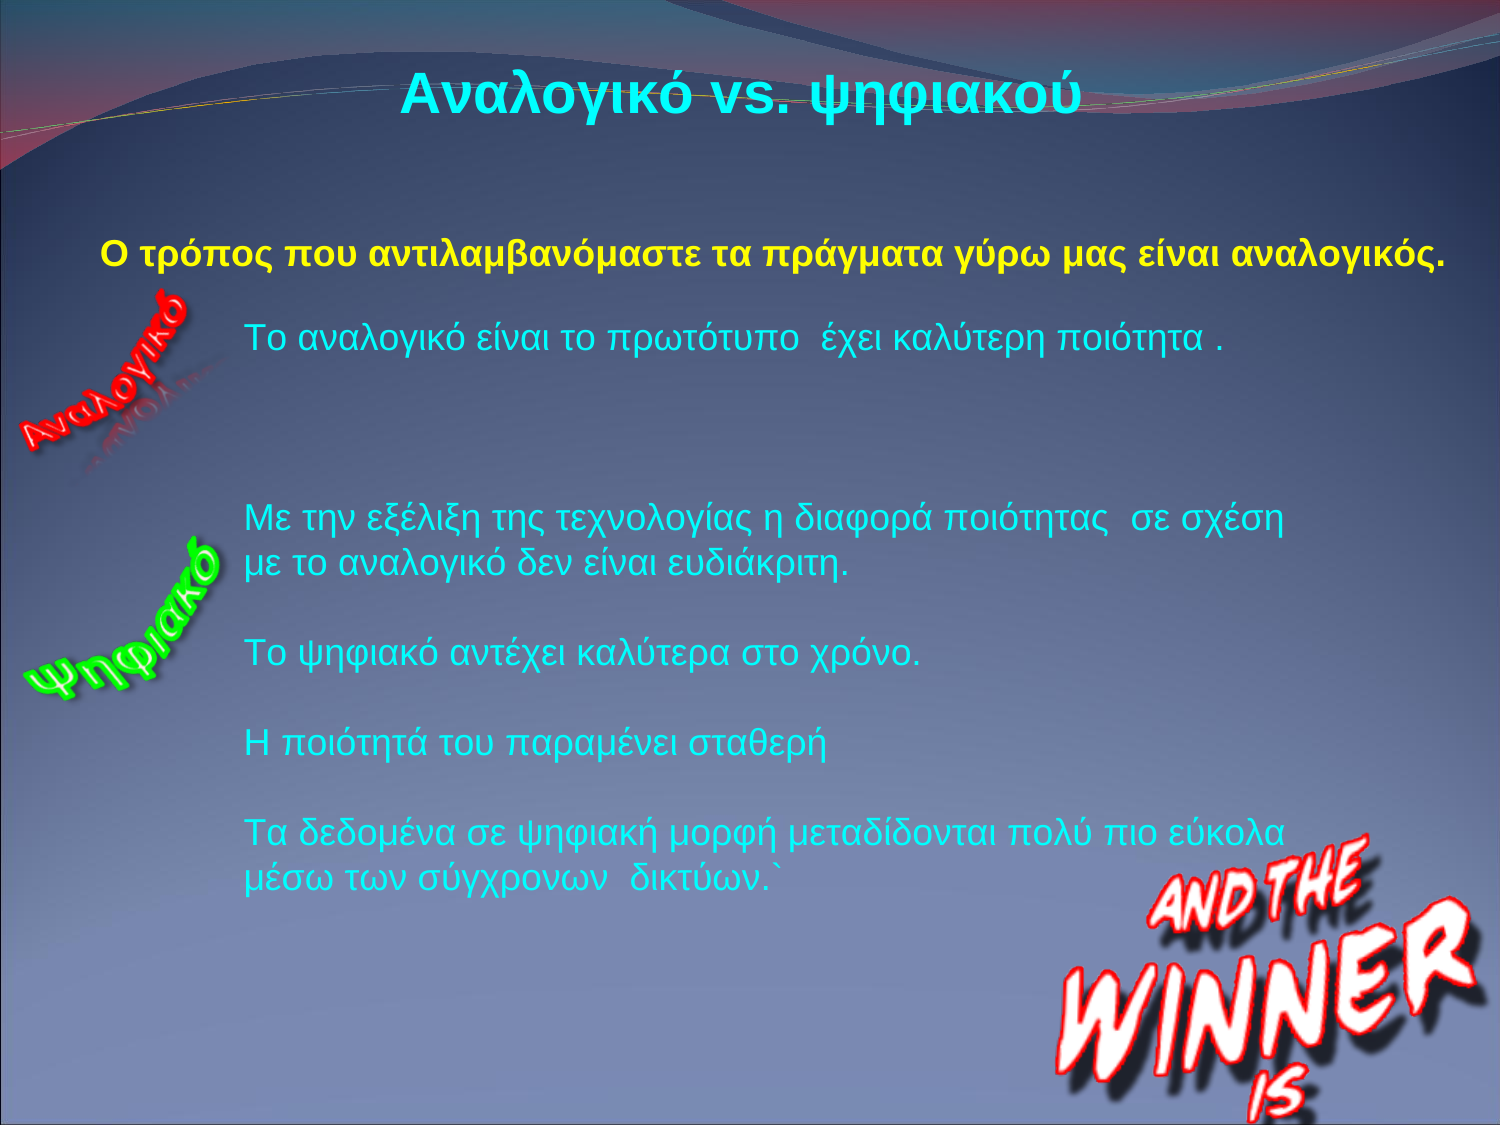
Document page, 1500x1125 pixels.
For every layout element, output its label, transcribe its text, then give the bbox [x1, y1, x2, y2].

text_box Αναλογικό vs. ψηφιακού [384, 47, 1099, 133]
text_box Το αναλογικό είναι το πρωτότυπο έχει καλύτερη ποιότητα . Mε την εξέλιξη της τεχνολογίας η διαφορά ποιότητας σε σχέση με το αναλογικό δεν είναι ευδιάκριτη. Το ψηφιακό αντέχει καλύτερα στο χρόνο. Η ποιότητά του παραμένει σταθερή Τα δεδομένα σε ψηφιακή μορφή μεταδίδονται πολύ πιο εύκολα μέσω των σύγχρονων δικτύων.` [228, 304, 1312, 906]
picture [0, 0, 1500, 1125]
text_box Ο τρόπος που αντιλαμβανόμαστε τα πράγματα γύρω μας είναι αναλογικός. [85, 221, 1463, 282]
